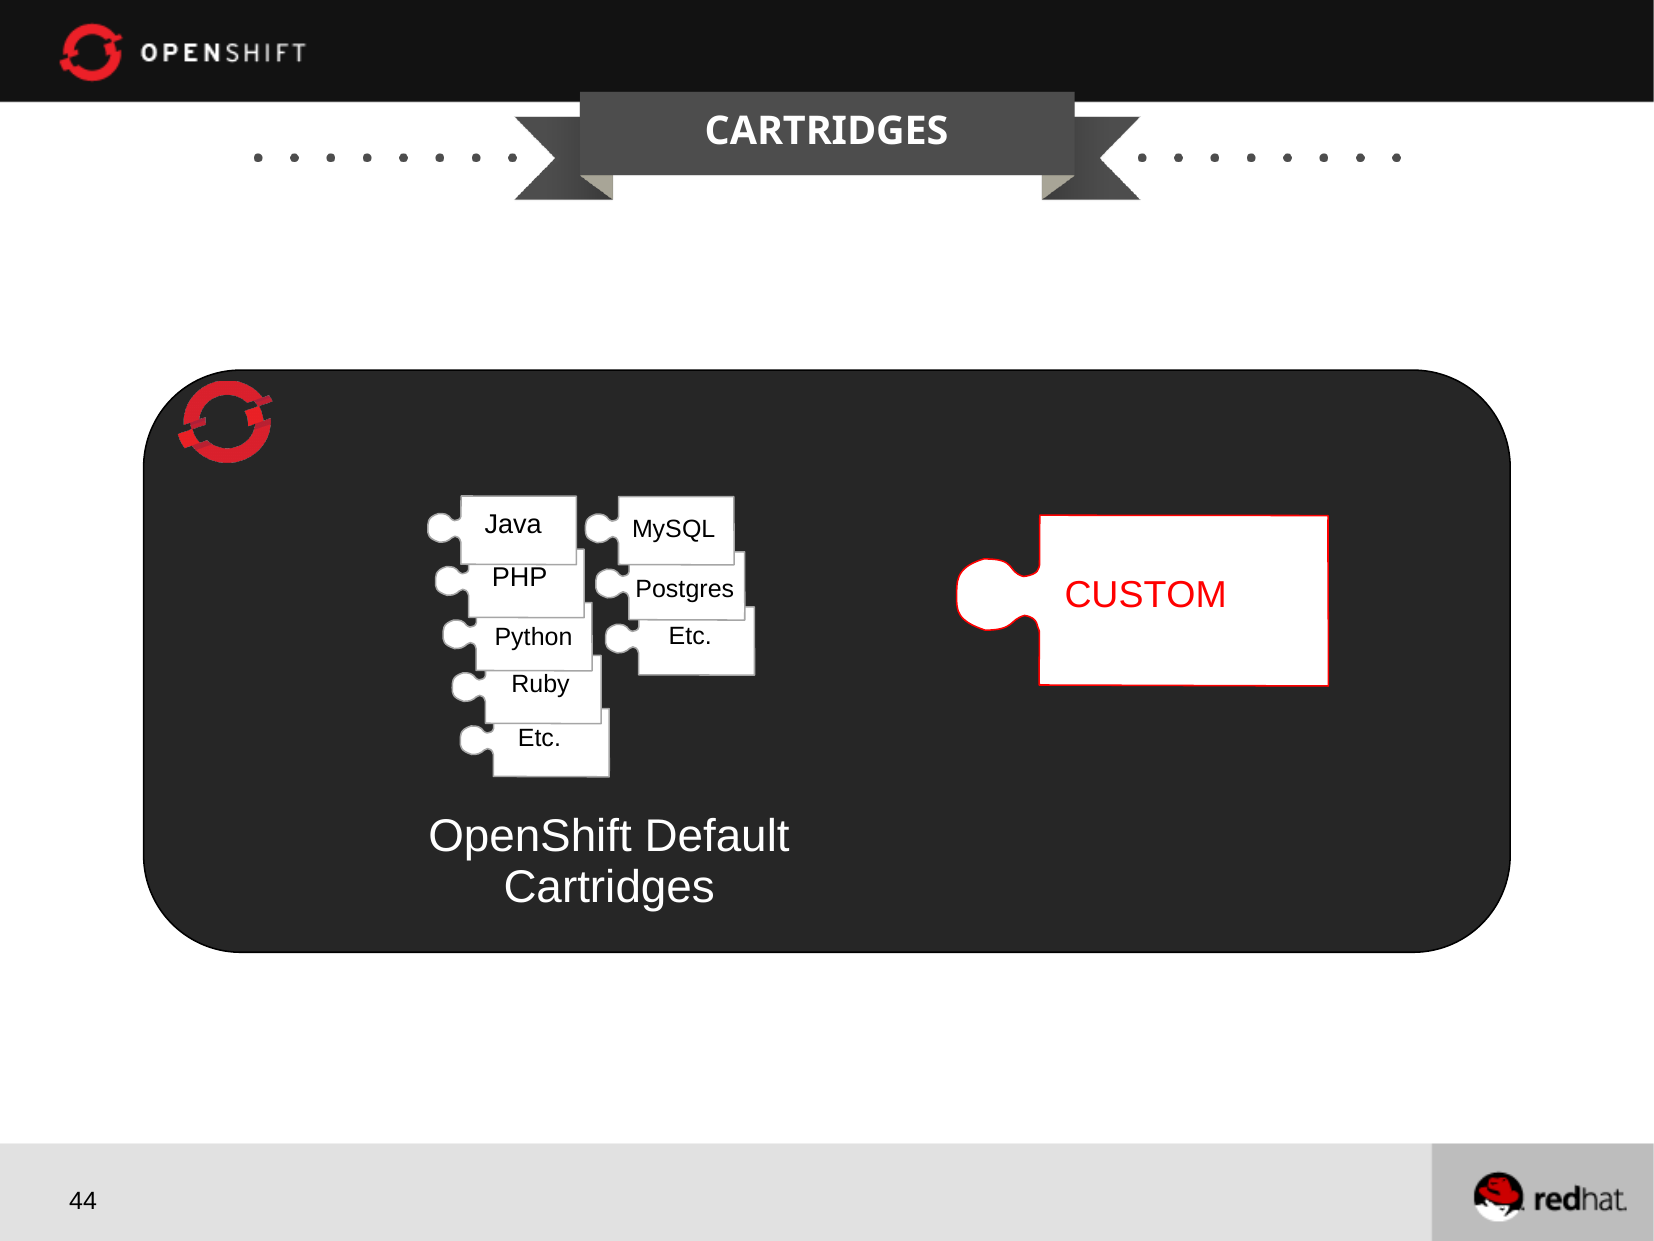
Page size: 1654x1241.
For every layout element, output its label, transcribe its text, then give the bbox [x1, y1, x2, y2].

text_box Postgres [620, 567, 750, 611]
text_box Java [469, 502, 557, 548]
text_box CARTRIDGES [581, 101, 1073, 163]
text_box OpenShift Default Cartridges [408, 802, 810, 922]
text_box Ruby [496, 671, 585, 707]
text_box MySQL [617, 507, 731, 551]
picture [0, 0, 1654, 1241]
text_box CUSTOM [1049, 566, 1243, 624]
text_box Etc. [653, 620, 727, 658]
text_box PHP [477, 565, 563, 601]
text_box Etc. [503, 724, 577, 760]
text_box Python [479, 615, 588, 659]
text_box [143, 370, 1511, 953]
